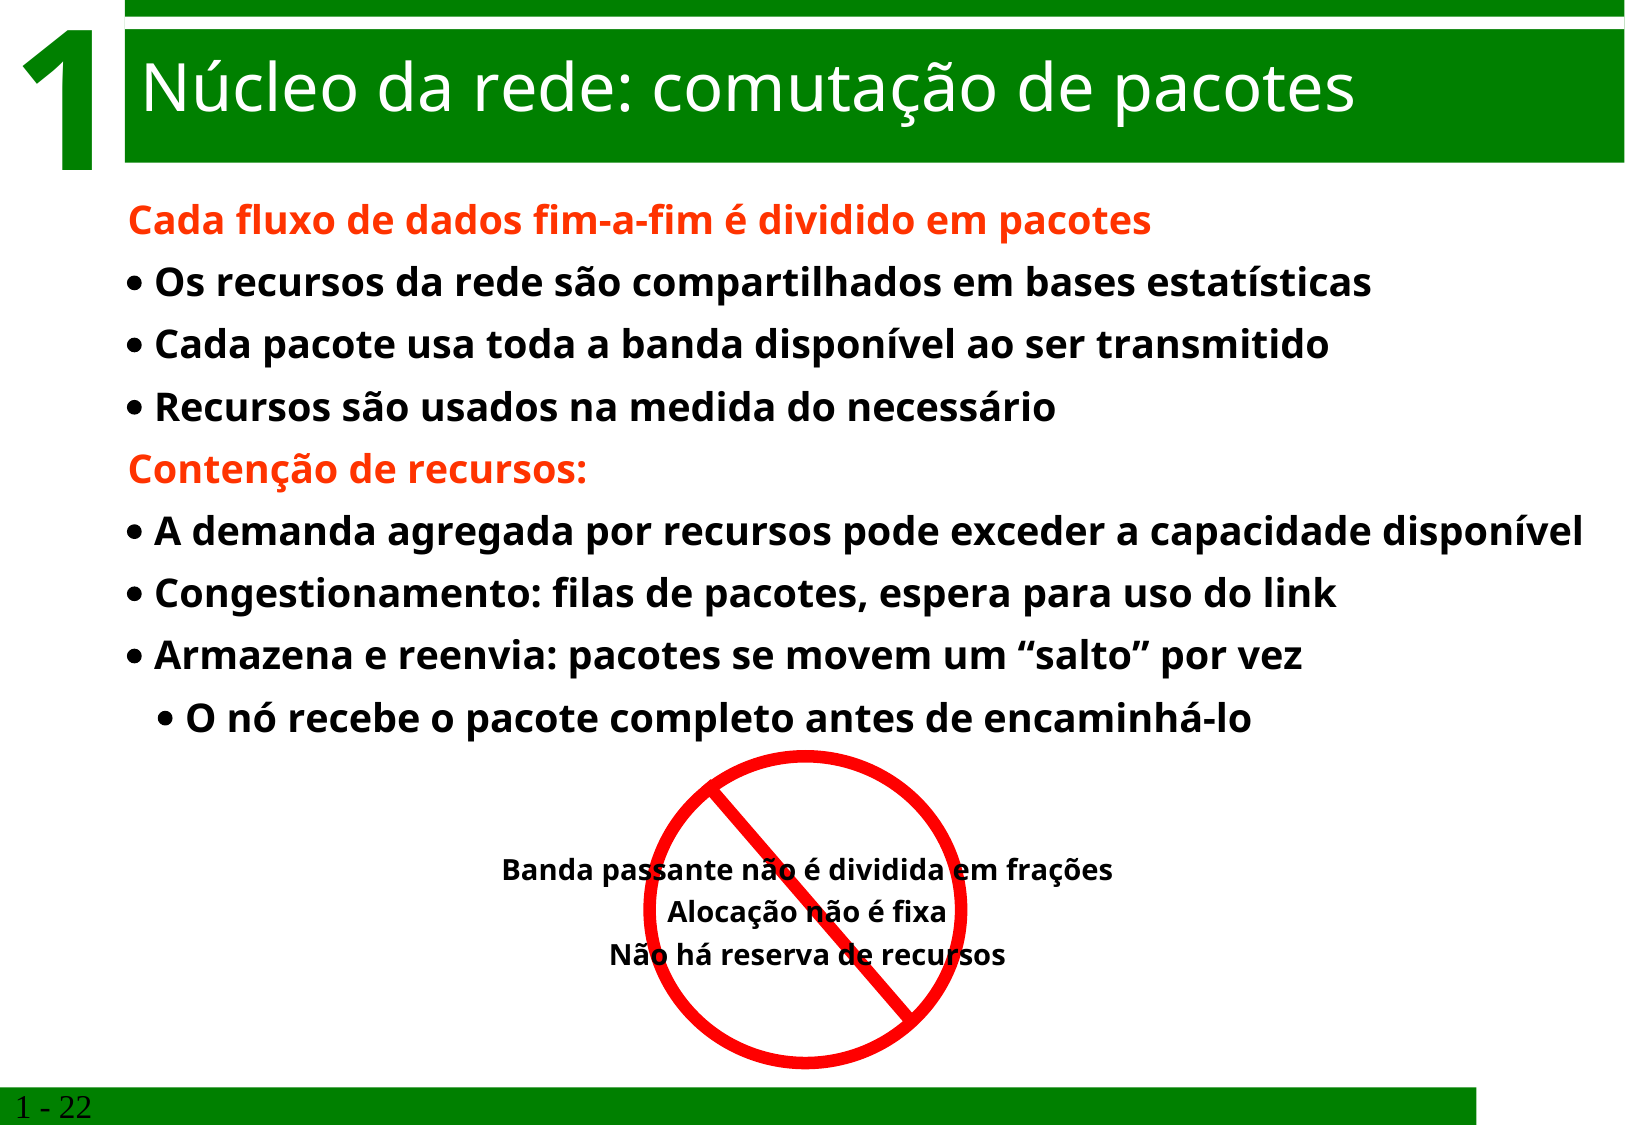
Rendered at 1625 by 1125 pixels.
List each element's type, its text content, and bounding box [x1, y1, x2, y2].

text_box Banda passante não é dividida em frações Alocação não é fixa Não há reserva de recursos [448, 843, 1166, 1056]
list Cada fluxo de dados fim-a-fim é dividido em pacotes  Os recursos da rede são compartilhados em bases estatísticas  Cada pacote usa toda a banda disponível ao ser transmitido  Recursos são usados na medida do necessário Contenção de recursos:  A demanda agregada por recursos pode exceder a capacidade disponível  Congestionamento: filas de pacotes, espera para uso do link  Armazena e reenvia: pacotes se movem um “salto” por vez  O nó recebe o pacote completo antes de encaminhá-lo [112, 187, 1600, 754]
text_box Núcleo da rede: comutação de pacotes [125, 37, 1625, 138]
